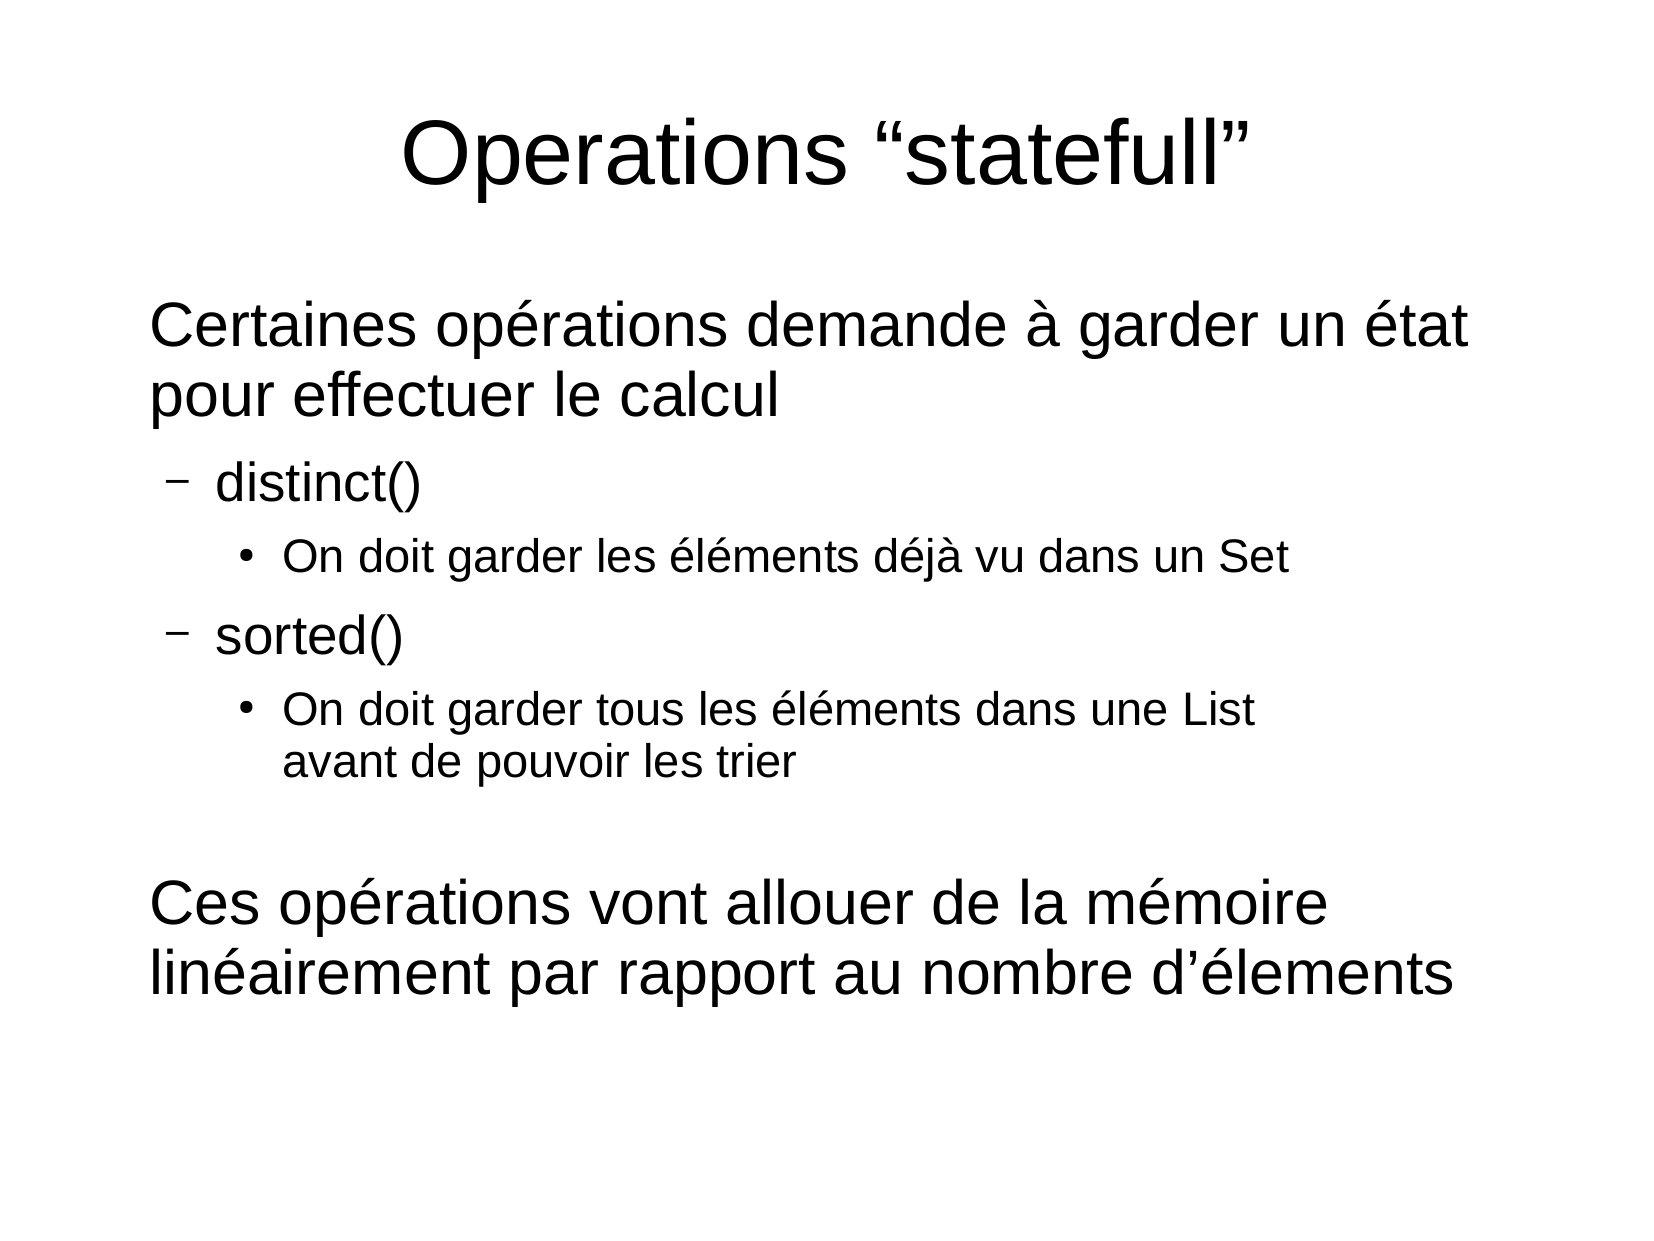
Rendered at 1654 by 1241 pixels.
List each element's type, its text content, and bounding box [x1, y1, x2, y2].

title Operations “statefull” [82, 49, 1571, 257]
list Certaines opérations demande à garder un état pour effectuer le calcul distinct() On doit garder les éléments déjà vu dans un Set sorted() On doit garder tous les éléments dans une List avant de pouvoir les trier Ces opérations vont allouer de la mémoire linéairement par rapport au nombre d’élements [82, 290, 1571, 1010]
